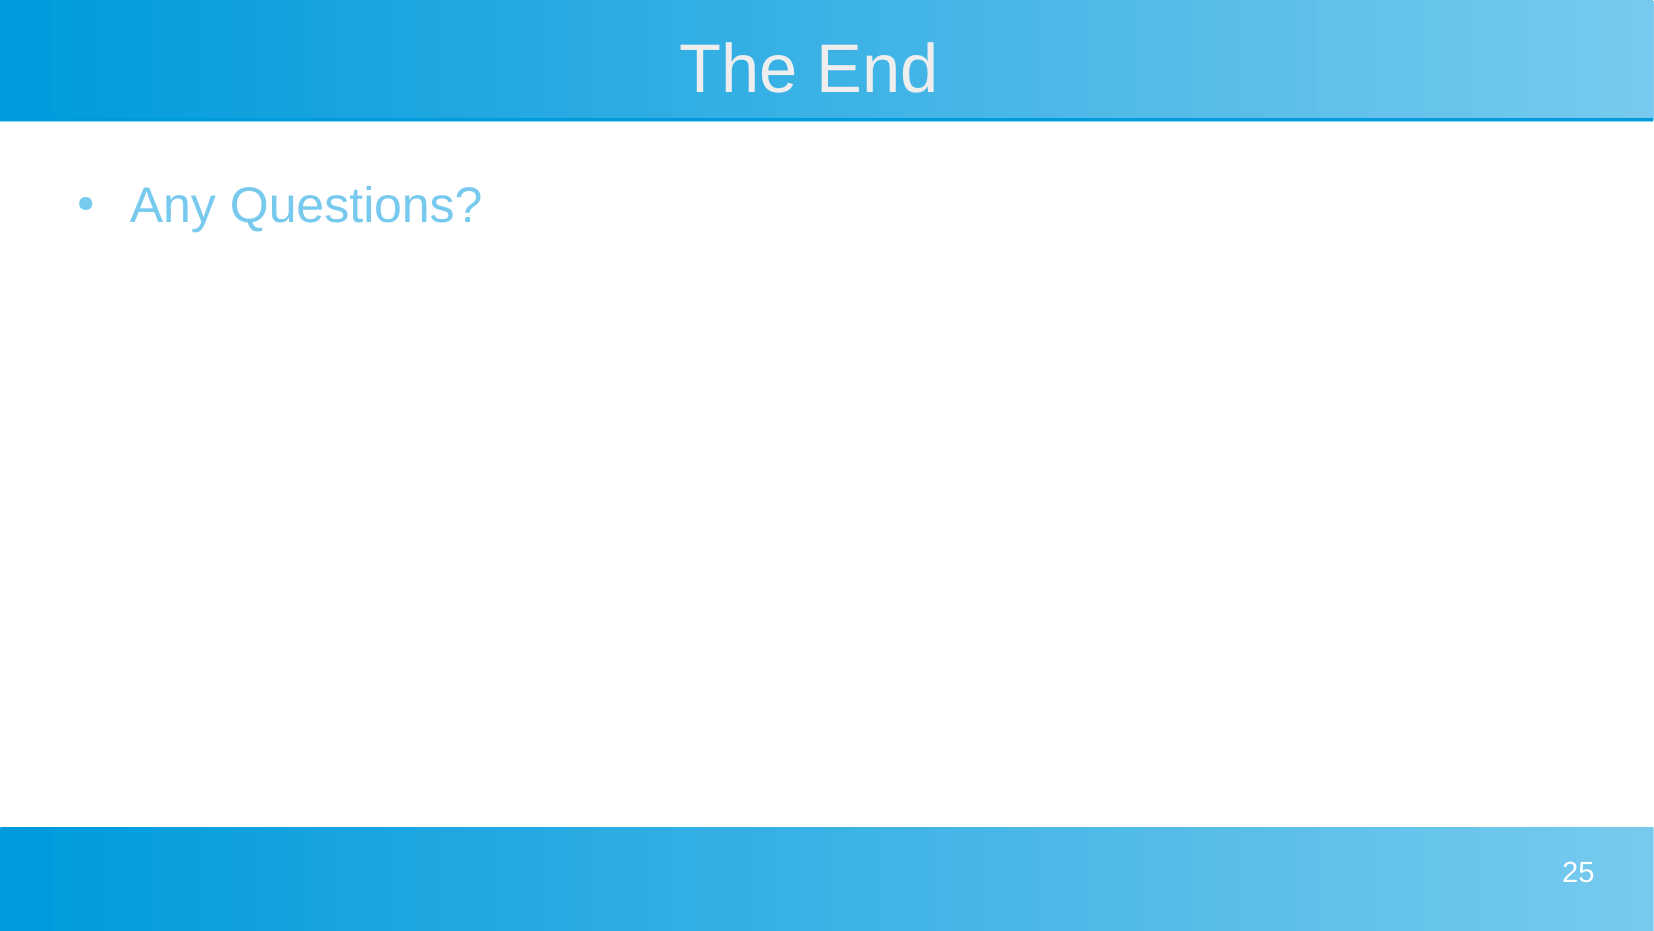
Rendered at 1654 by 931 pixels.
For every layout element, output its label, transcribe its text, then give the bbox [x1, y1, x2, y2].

list Any Questions? [59, 177, 1595, 768]
title The End [59, 29, 1595, 108]
